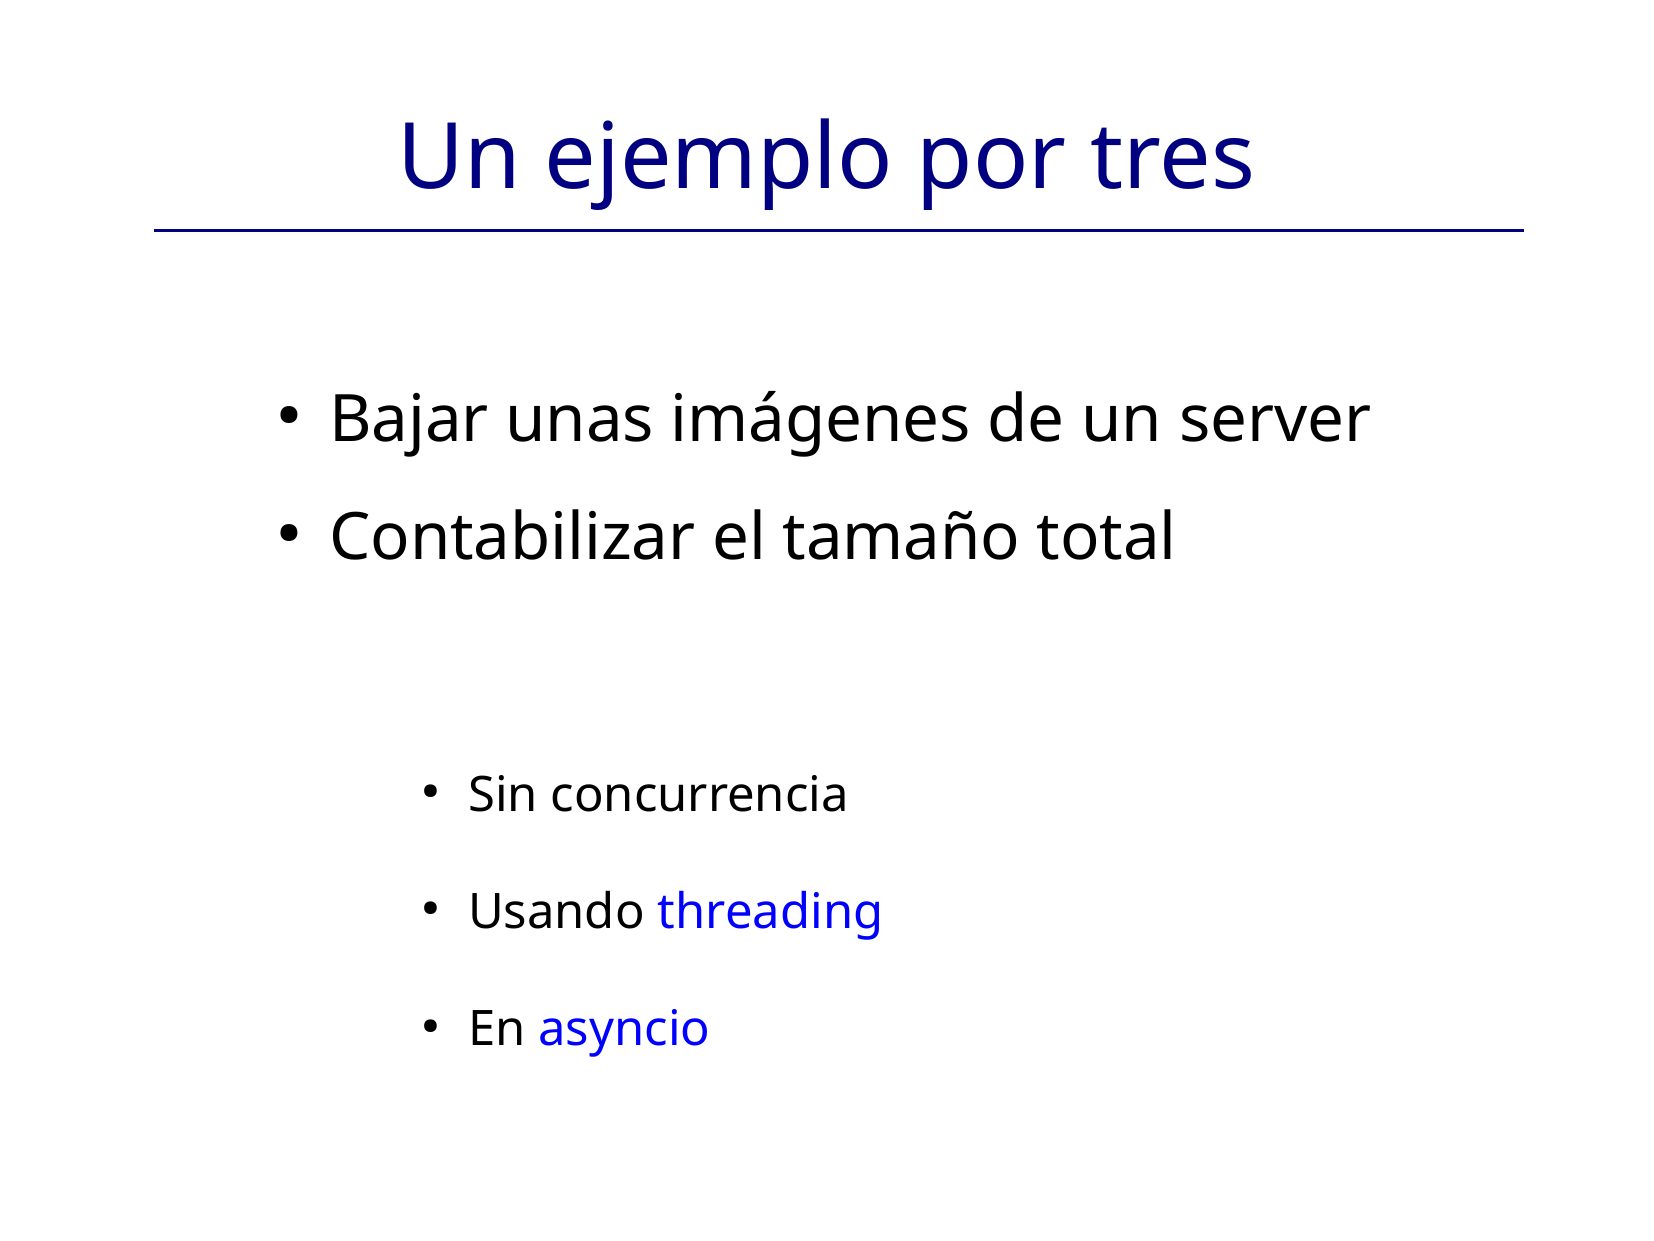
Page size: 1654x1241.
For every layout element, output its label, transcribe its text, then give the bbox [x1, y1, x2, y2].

list Bajar unas imágenes de un server Contabilizar el tamaño total Sin concurrencia Usando threading En asyncio [259, 372, 1394, 1069]
title Un ejemplo por tres [82, 49, 1571, 257]
